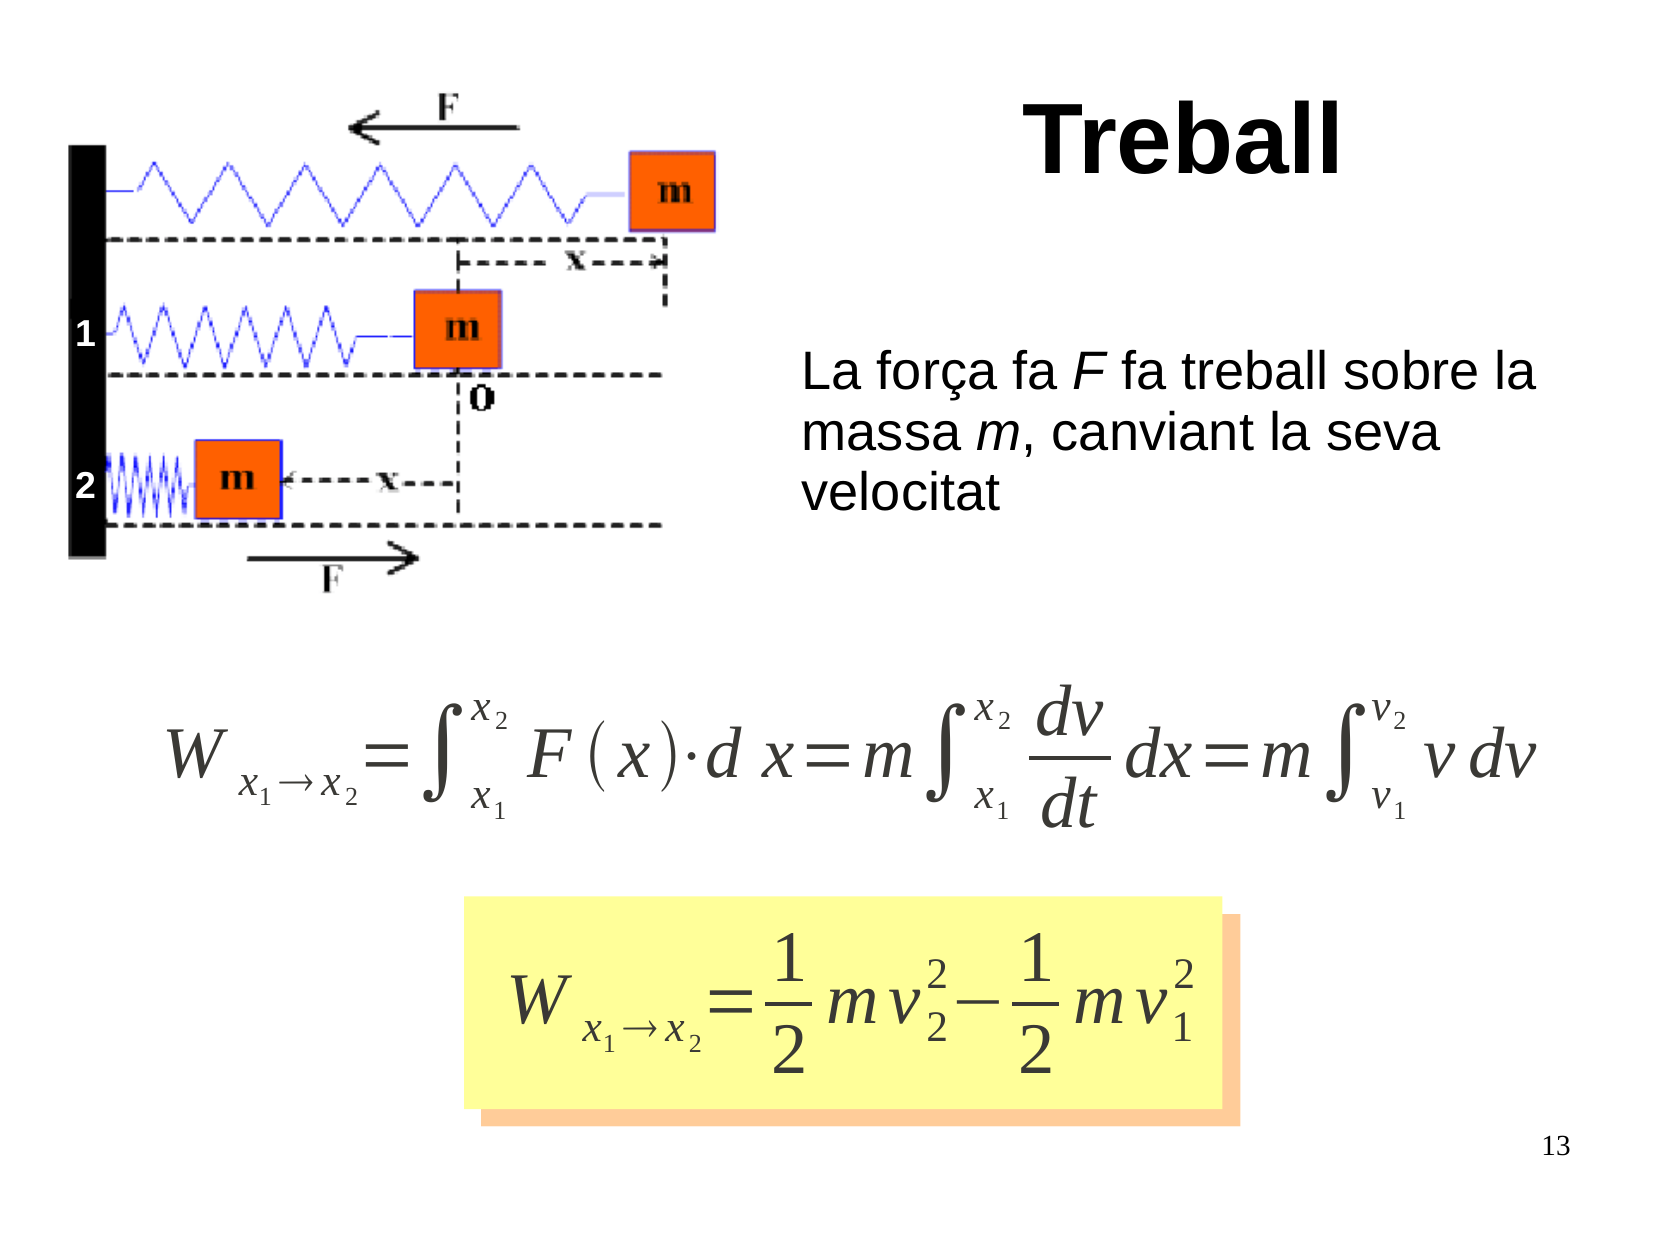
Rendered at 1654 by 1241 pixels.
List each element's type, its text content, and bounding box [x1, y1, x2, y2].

text_box Treball [900, 75, 1496, 202]
chart [155, 590, 1544, 844]
text_box 2 [60, 456, 121, 514]
text_box La força fa F fa treball sobre la massa m, canviant la seva velocitat [786, 333, 1652, 530]
picture [67, 77, 723, 610]
text_box 1 [60, 304, 121, 365]
chart [499, 917, 1201, 1090]
text_box [464, 896, 1223, 1110]
